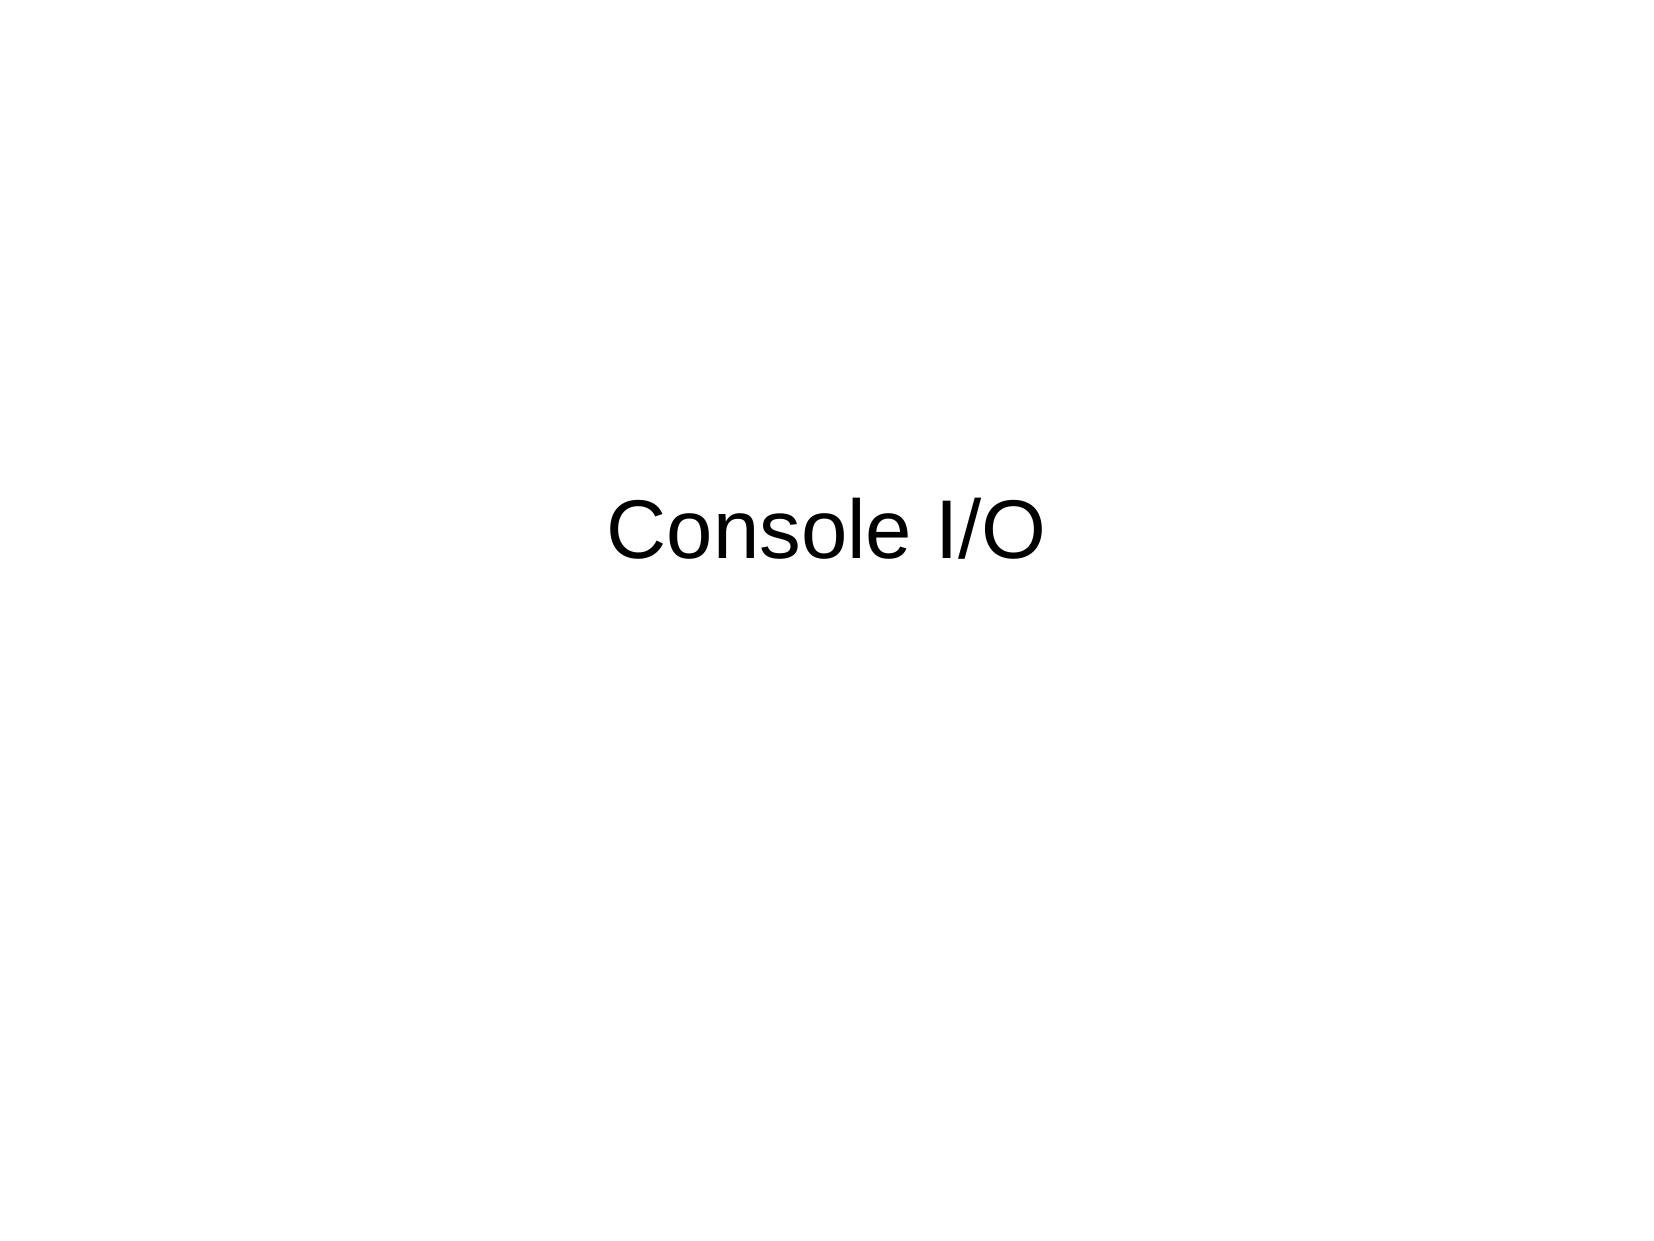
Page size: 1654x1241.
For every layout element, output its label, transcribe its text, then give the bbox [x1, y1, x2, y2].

subtitle Console I/O [82, 49, 1571, 1010]
